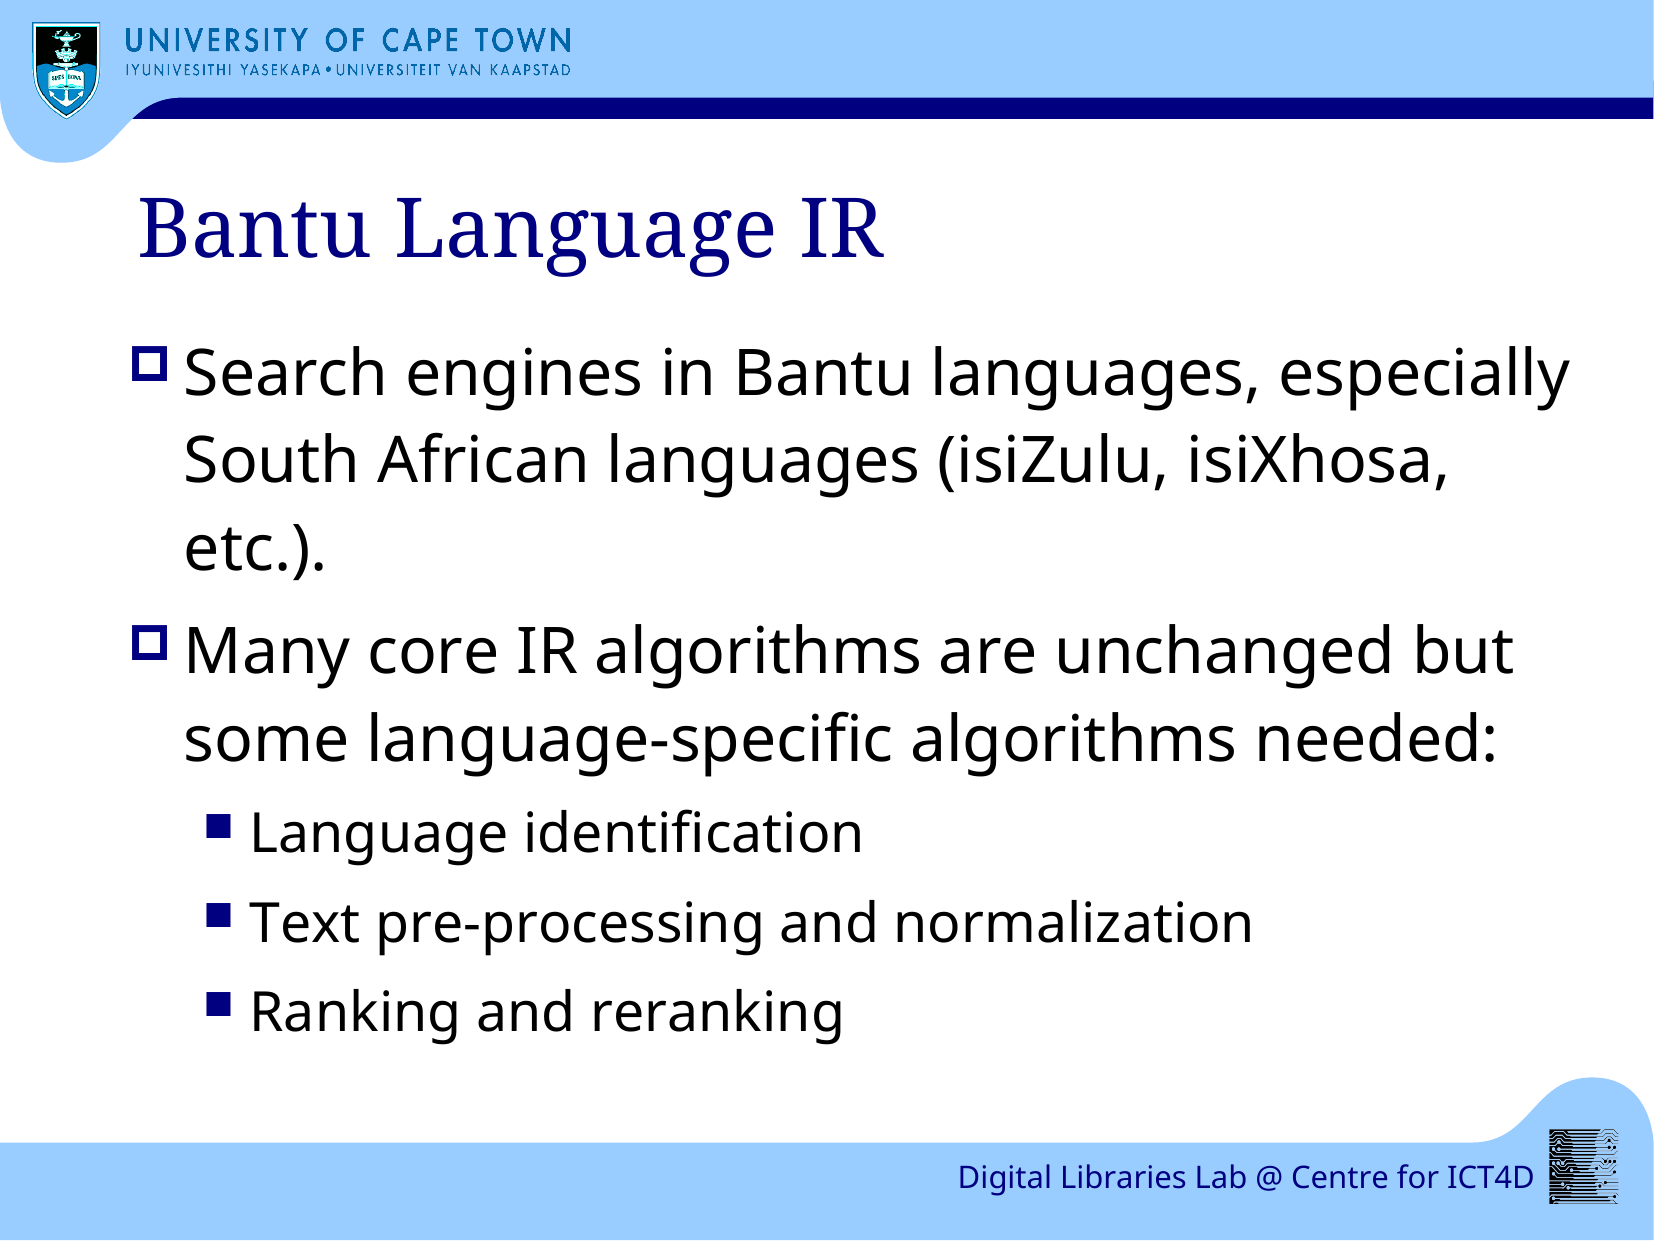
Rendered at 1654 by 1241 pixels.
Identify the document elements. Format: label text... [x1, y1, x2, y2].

list Search engines in Bantu languages, especially South African languages (isiZulu, isiXhosa, etc.). Many core IR algorithms are unchanged but some language-specific algorithms needed: Language identification Text pre-processing and normalization Ranking and reranking [128, 326, 1597, 1055]
picture [122, 25, 573, 78]
picture [1549, 1129, 1619, 1204]
picture [32, 22, 101, 120]
title Bantu Language IR [137, 155, 1598, 296]
